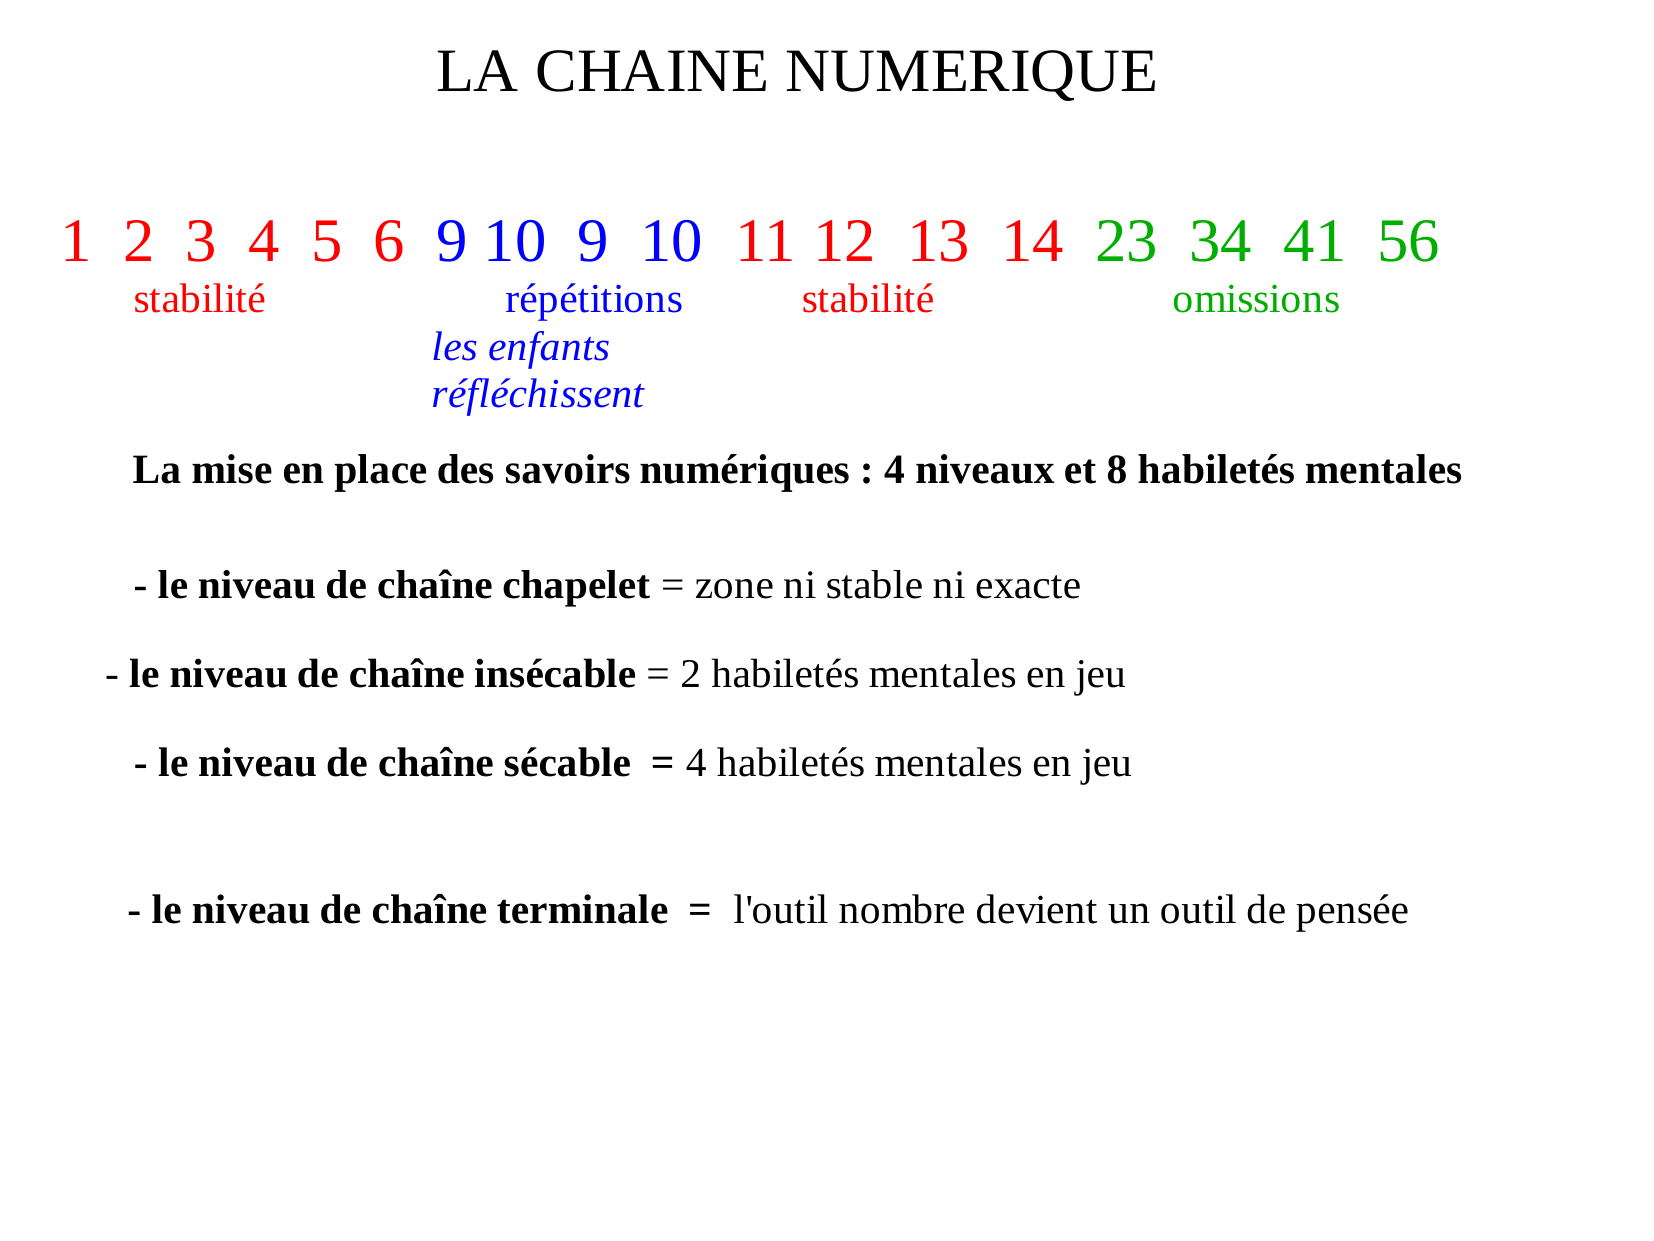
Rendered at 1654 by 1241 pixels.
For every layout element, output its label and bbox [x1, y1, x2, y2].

chart [94, 561, 1535, 625]
chart [66, 649, 1506, 720]
chart [88, 885, 1529, 1001]
chart [59, 33, 1548, 502]
chart [95, 738, 1536, 853]
